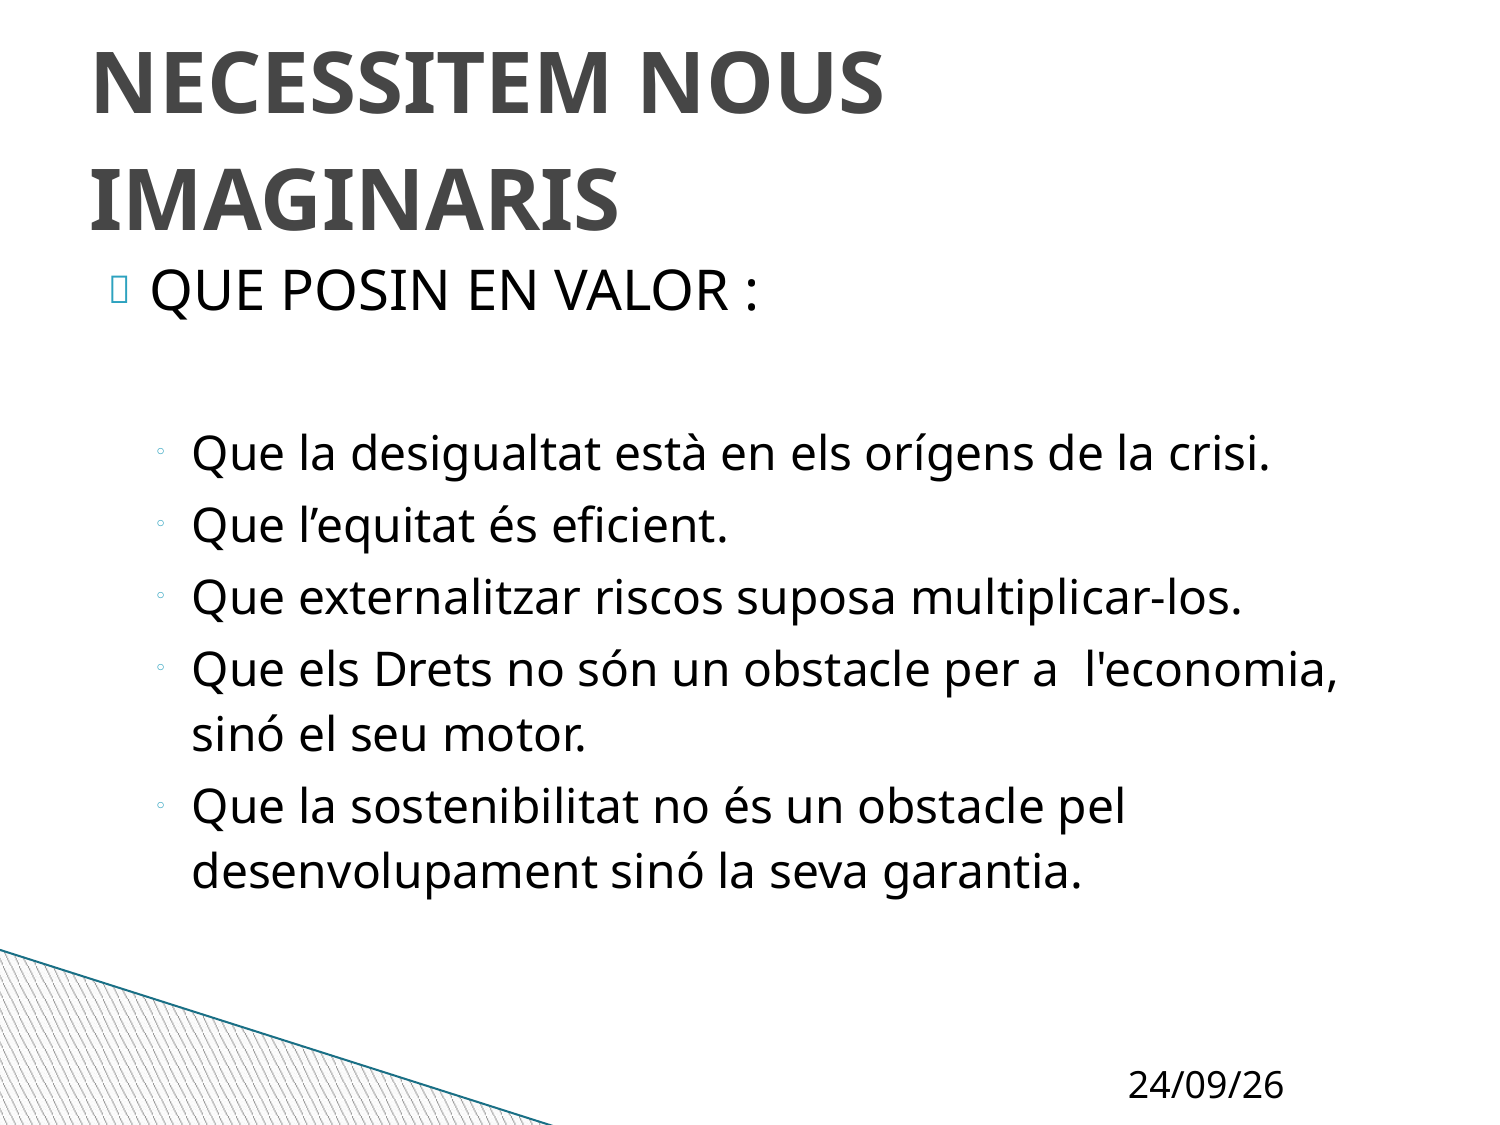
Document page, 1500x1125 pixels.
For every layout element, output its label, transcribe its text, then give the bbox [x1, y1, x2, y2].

picture [0, 952, 543, 1125]
title NECESSITEM NOUS IMAGINARIS [75, 45, 1425, 233]
list QUE POSIN EN VALOR : Que la desigualtat està en els orígens de la crisi. Que l’equitat és eficient. Que externalitzar riscos suposa multiplicar-los. Que els Drets no són un obstacle per a l'economia, sinó el seu motor. Que la sostenibilitat no és un obstacle pel desenvolupament sinó la seva garantia. [75, 243, 1425, 986]
